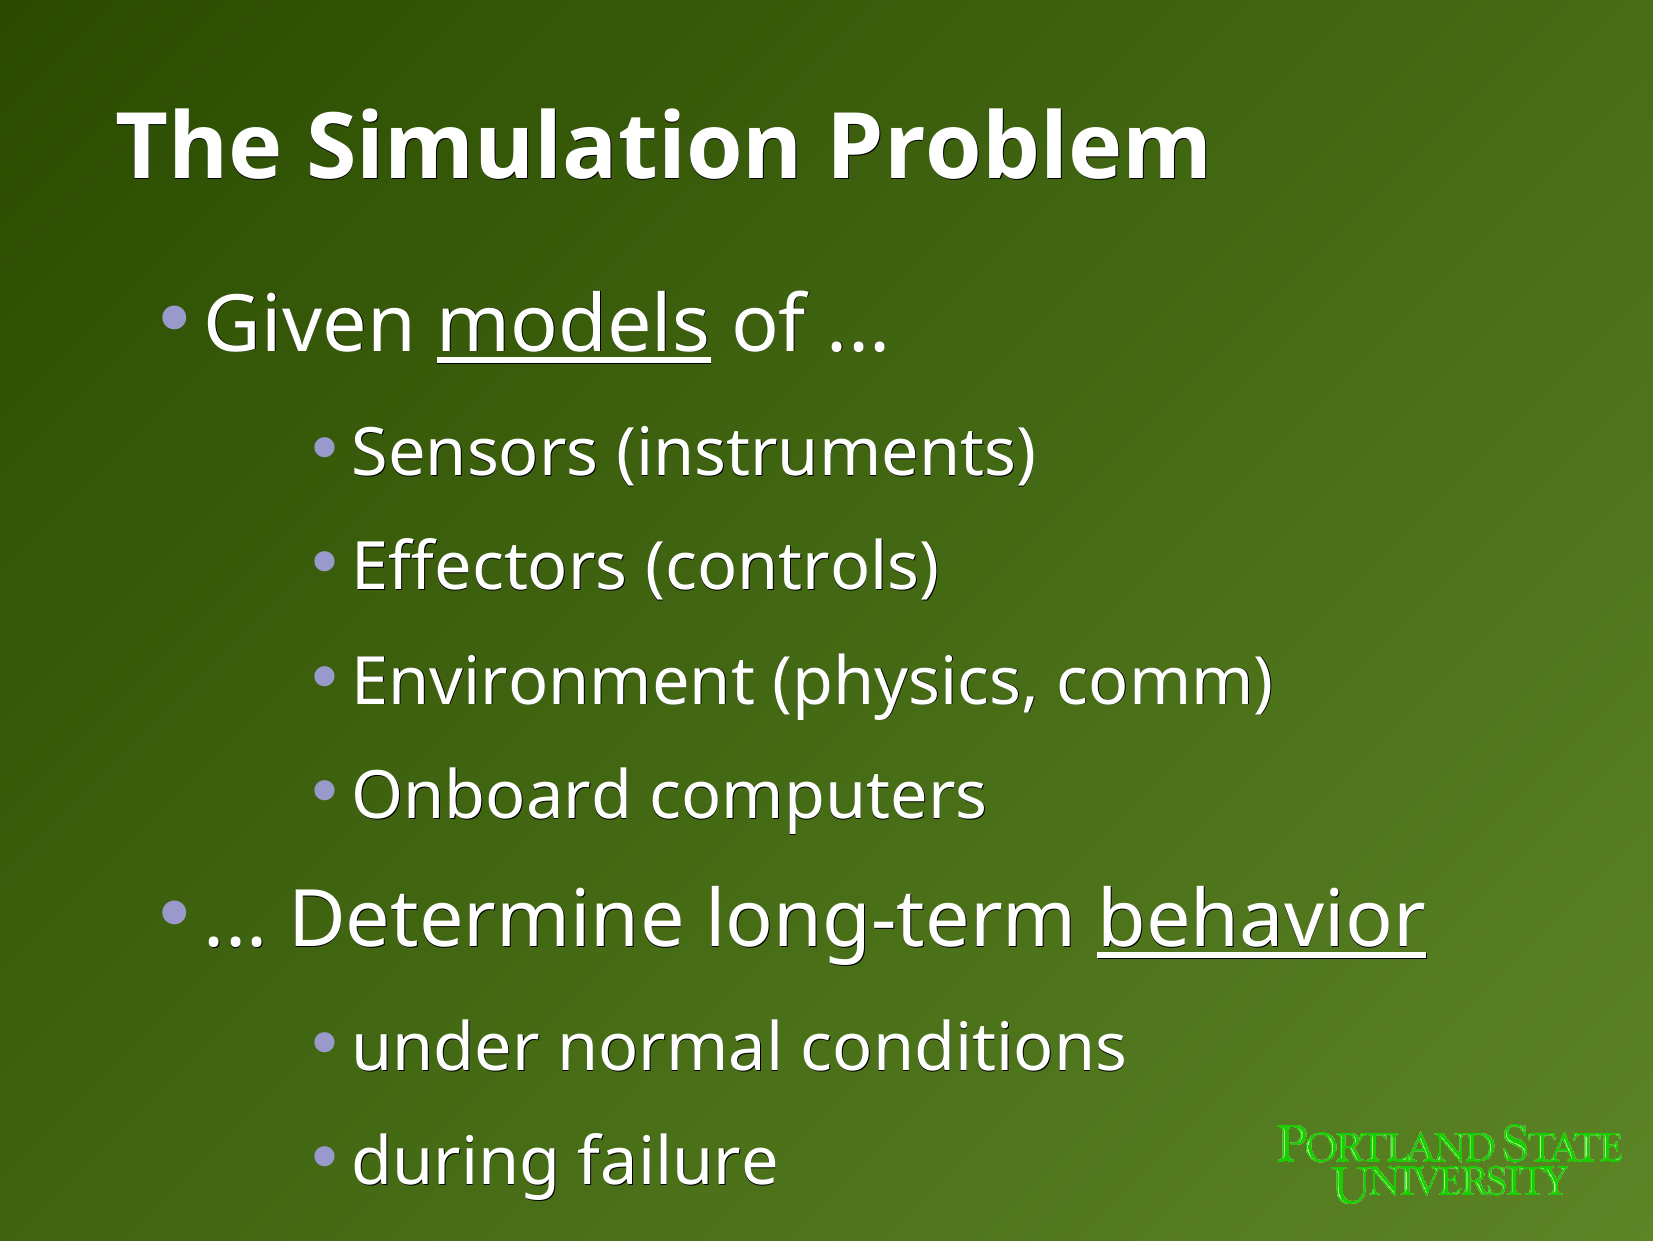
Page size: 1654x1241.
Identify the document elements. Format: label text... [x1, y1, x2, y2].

title The Simulation Problem [115, 86, 1527, 200]
list Given models of ... Sensors (instruments) Effectors (controls) Environment (physics, comm) Onboard computers ... Determine long-term behavior under normal conditions during failure [115, 266, 1527, 1107]
picture [1277, 1124, 1622, 1204]
